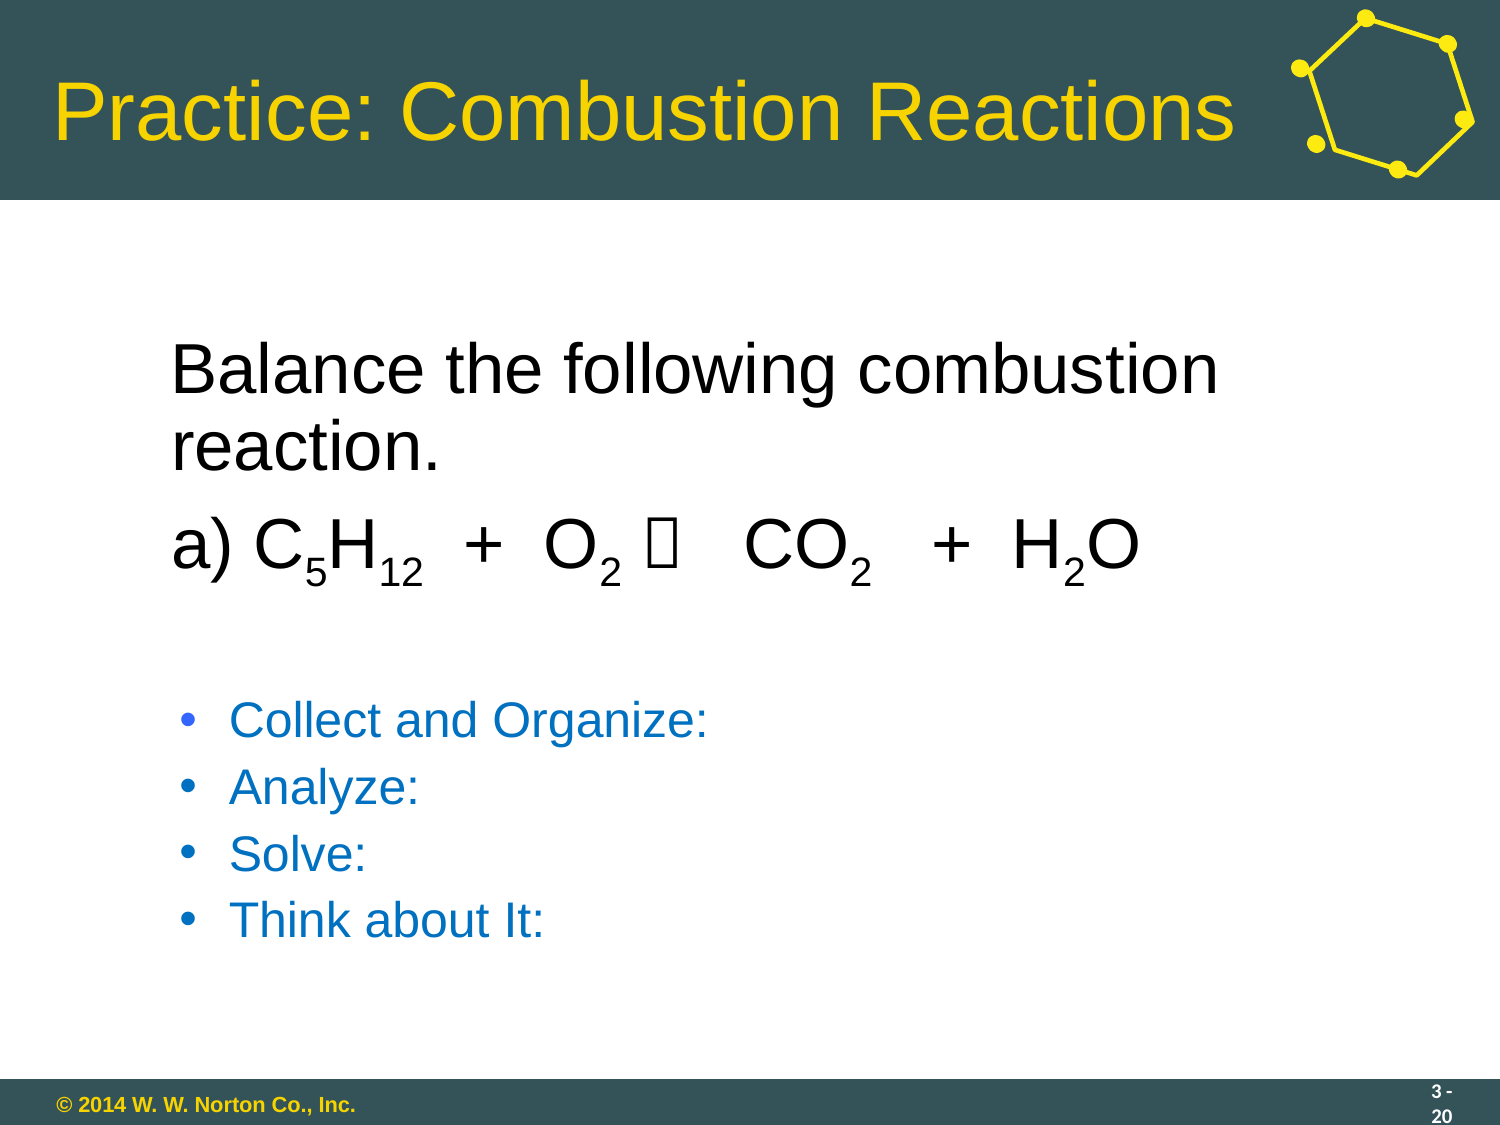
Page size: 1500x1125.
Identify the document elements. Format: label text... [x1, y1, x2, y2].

text_box Collect and Organize: Analyze: Solve: Think about It: [125, 687, 932, 956]
title Practice: Combustion Reactions [37, 19, 1275, 195]
slide_number 3 - <number> [1411, 1086, 1468, 1119]
list Balance the following combustion reaction. a) C5H12 + O2  CO2 + H2O [99, 324, 1375, 663]
